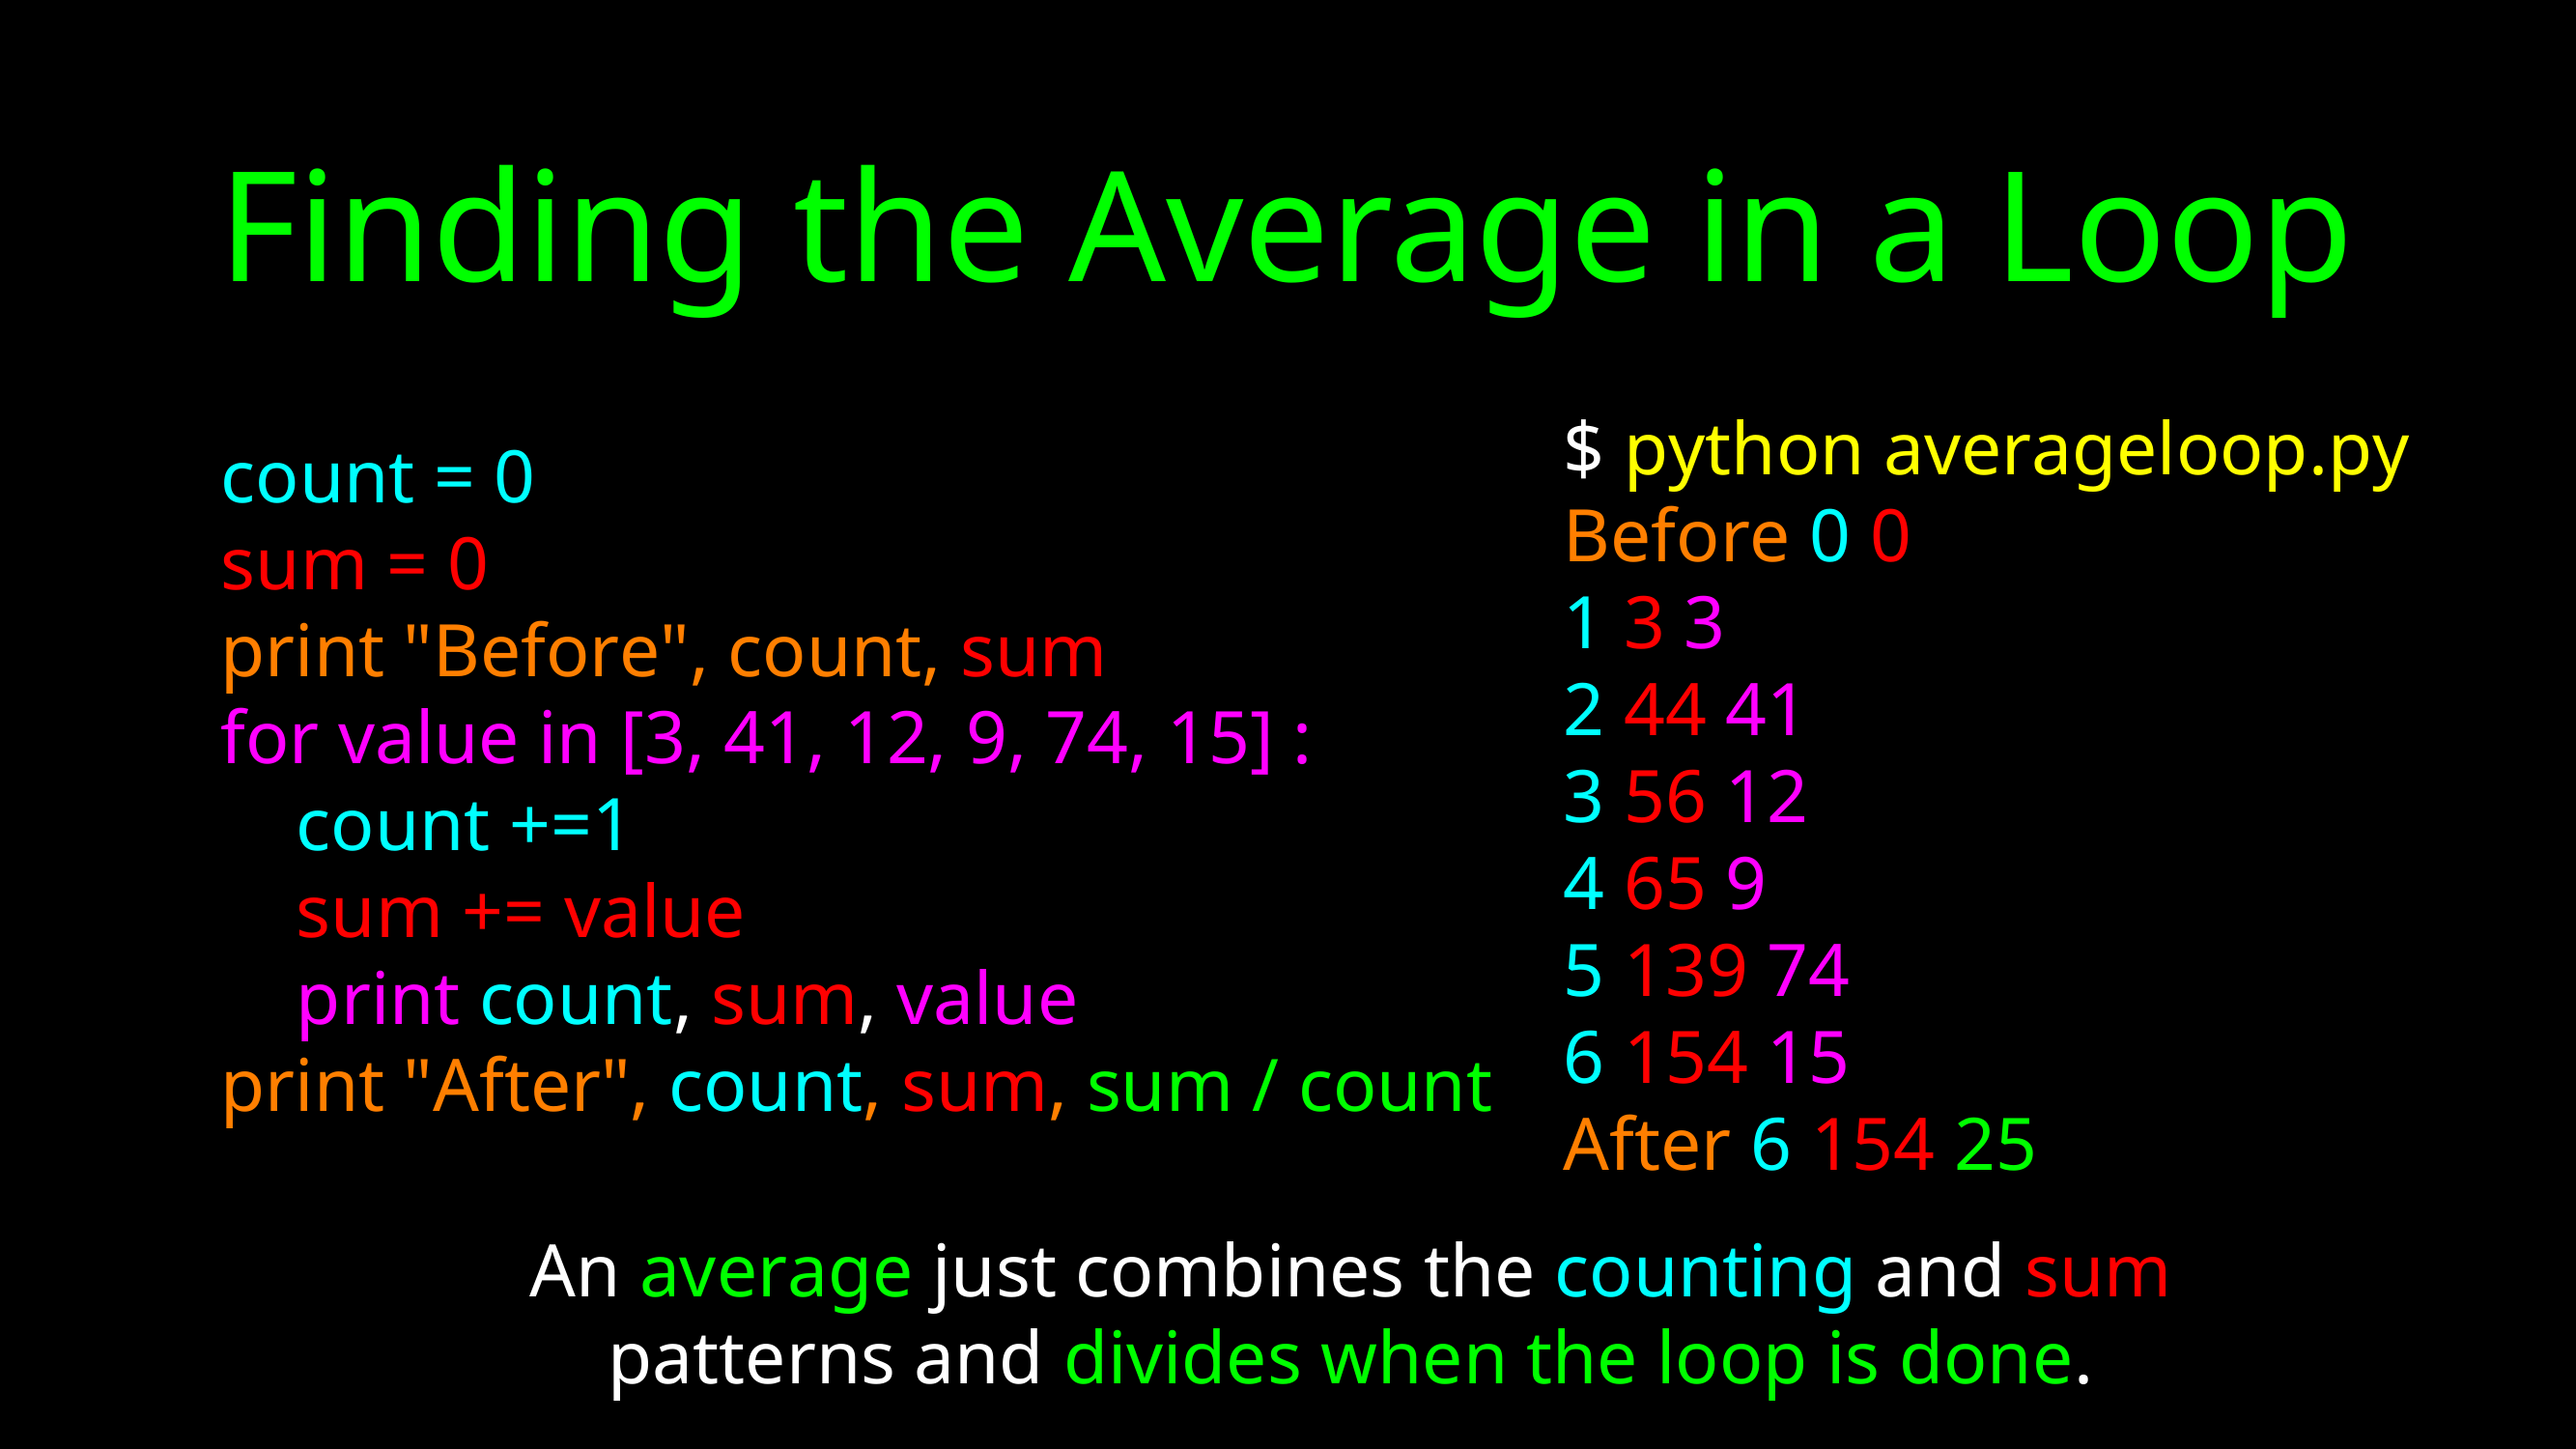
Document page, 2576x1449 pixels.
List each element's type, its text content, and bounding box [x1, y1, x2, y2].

text_box $ python averageloop.py Before 0 0 1 3 3 2 44 41 3 56 12 4 65 9 5 139 74 6 154 15 After 6 154 25 [1563, 402, 2429, 1185]
text_box An average just combines the counting and sum patterns and divides when the loop is done. [472, 1220, 2229, 1402]
title Finding the Average in a Loop [183, 38, 2392, 403]
text_box count = 0 sum = 0 print "Before", count, sum for value in [3, 41, 12, 9, 74, 15] : count +=1 sum += value print count, sum, value print "After", count, sum, sum / count [220, 430, 1493, 1126]
